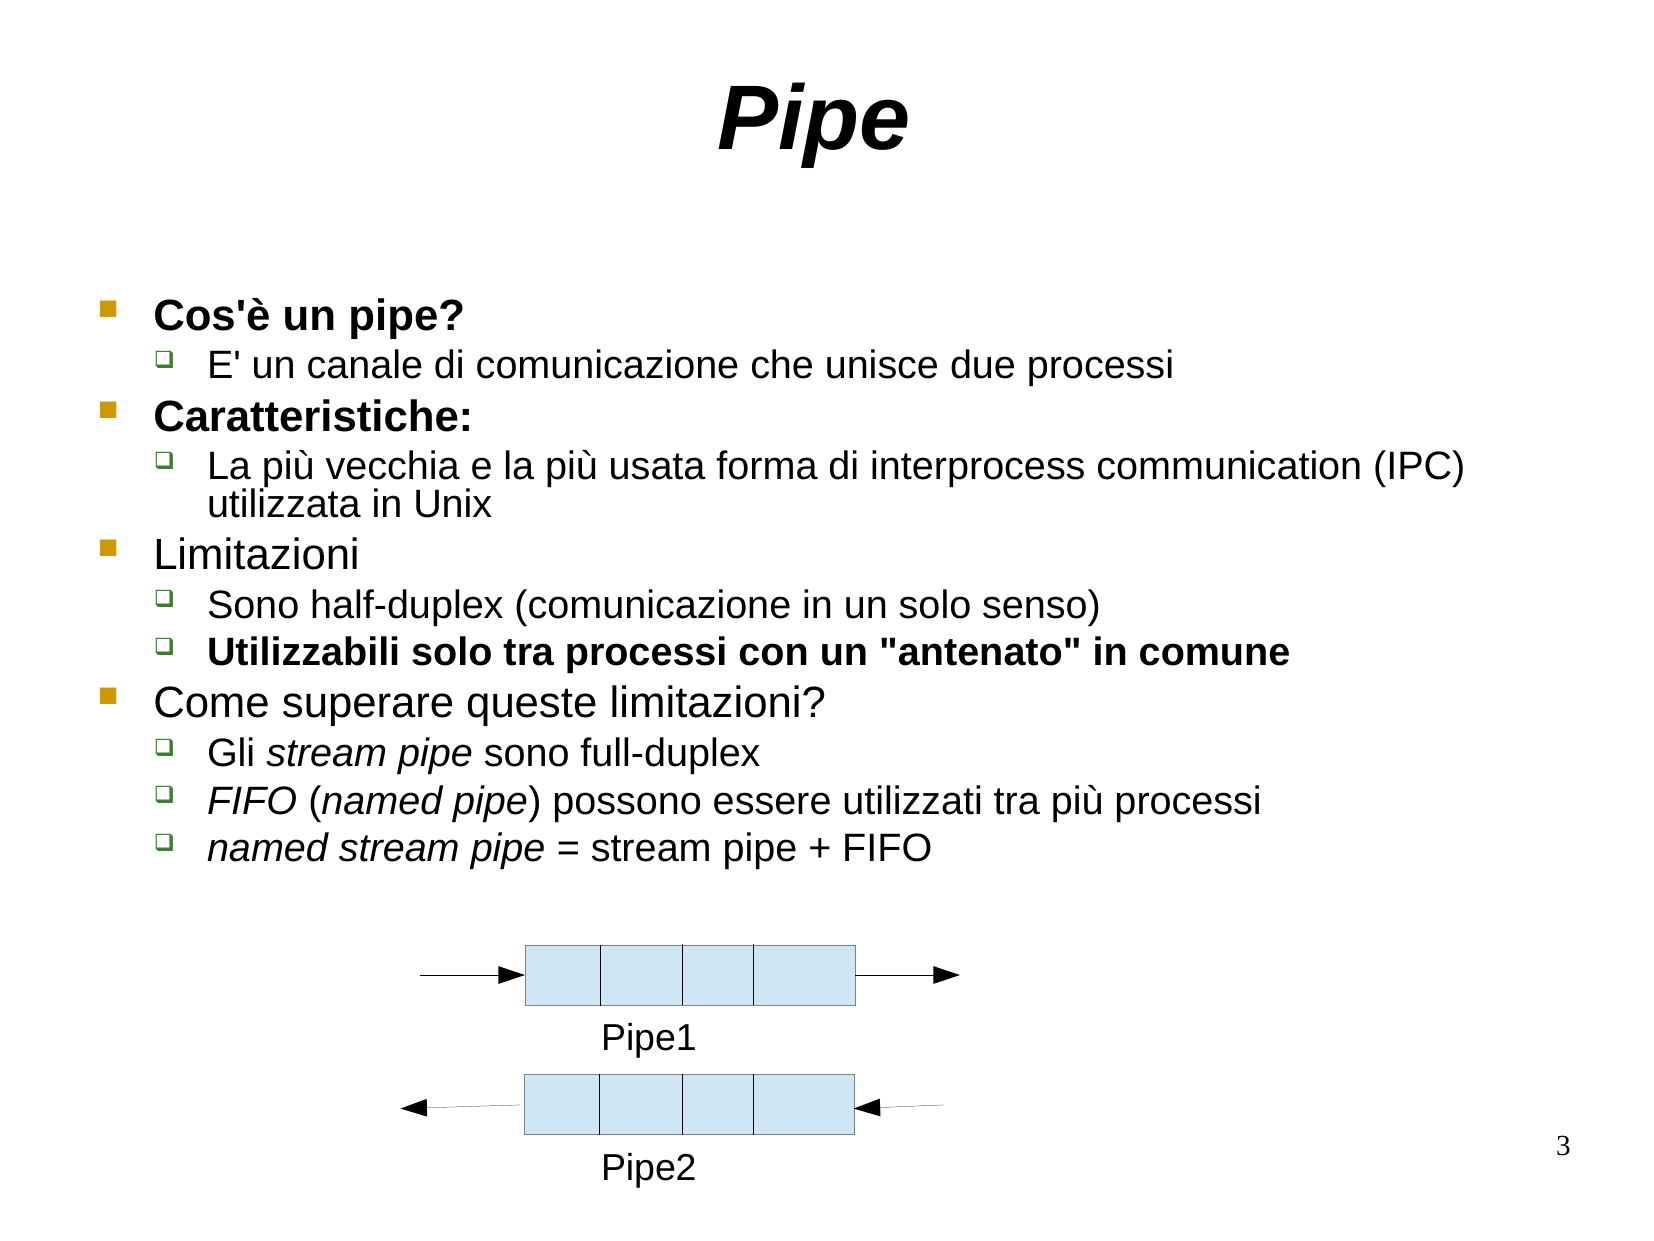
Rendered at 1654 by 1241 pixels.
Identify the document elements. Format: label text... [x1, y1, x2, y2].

text_box [600, 1074, 682, 1135]
text_box Pipe2 [586, 1139, 1112, 1196]
text_box [601, 945, 856, 1006]
text_box [525, 945, 600, 1006]
text_box Pipe1 [586, 1009, 1112, 1066]
text_box [524, 1074, 599, 1135]
text_box [683, 1074, 753, 1135]
title Pipe [82, 50, 1571, 257]
list Cos'è un pipe? E' un canale di comunicazione che unisce due processi Caratteristiche: La più vecchia e la più usata forma di interprocess communication (IPC) utilizzata in Unix Limitazioni Sono half-duplex (comunicazione in un solo senso) Utilizzabili solo tra processi con un "antenato" in comune Come superare queste limitazioni? Gli stream pipe sono full-duplex FIFO (named pipe) possono essere utilizzati tra più processi named stream pipe = stream pipe + FIFO [82, 289, 1571, 1109]
text_box [754, 1074, 855, 1135]
